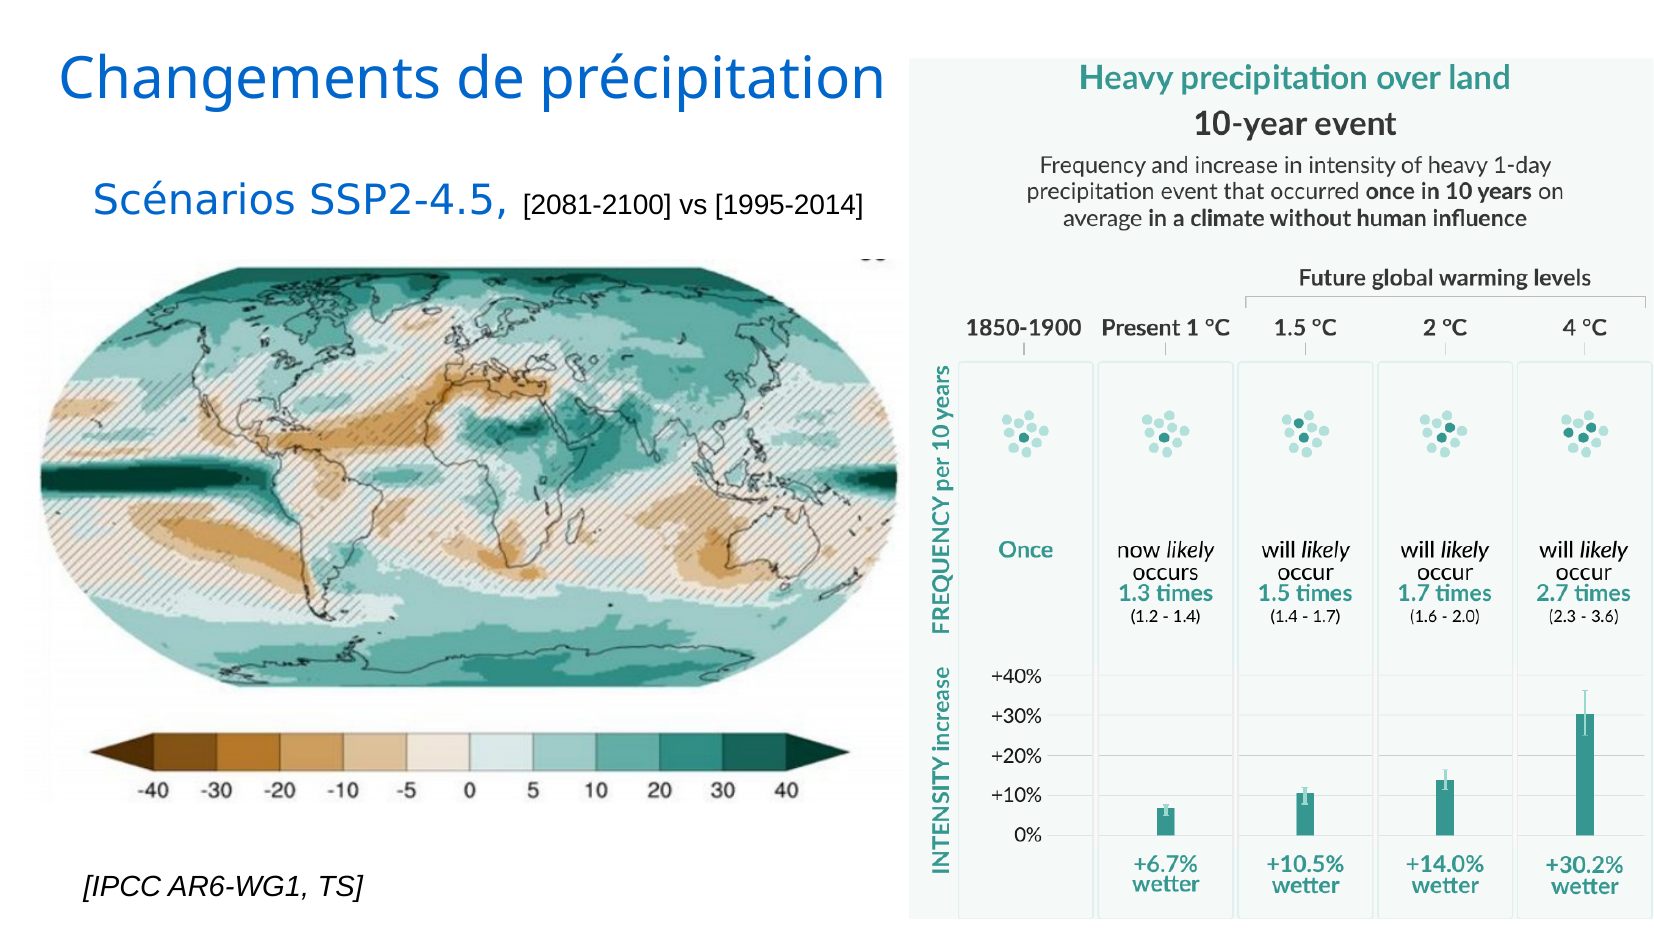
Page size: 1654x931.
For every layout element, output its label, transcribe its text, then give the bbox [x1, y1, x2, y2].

picture [23, 58, 1654, 919]
text_box Changements de précipitation [5, 29, 939, 125]
text_box Scénarios SSP2-4.5, [2081-2100] vs [1995-2014] [0, 165, 957, 233]
text_box [IPCC AR6-WG1, TS] [23, 862, 378, 910]
